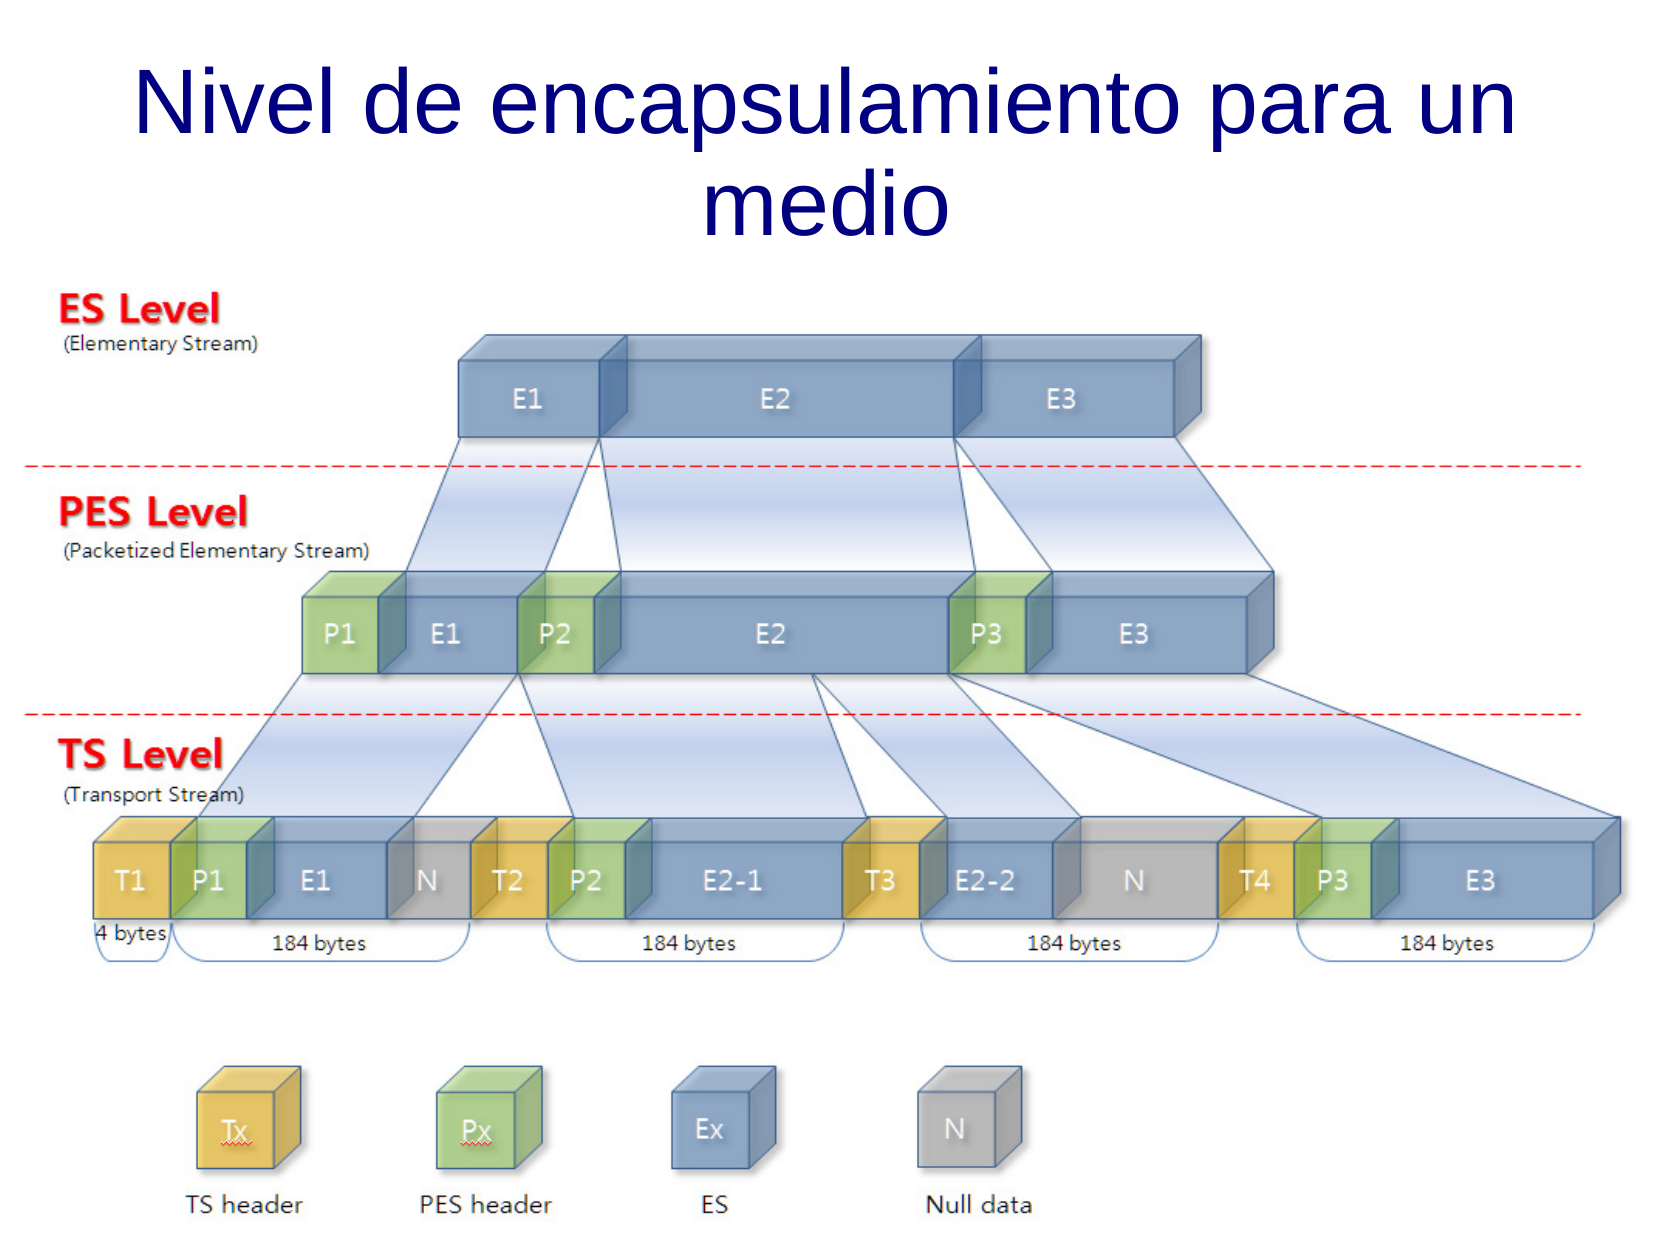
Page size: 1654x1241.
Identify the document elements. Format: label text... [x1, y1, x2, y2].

picture [0, 241, 1654, 1241]
title Nivel de encapsulamiento para un medio [82, 49, 1571, 241]
